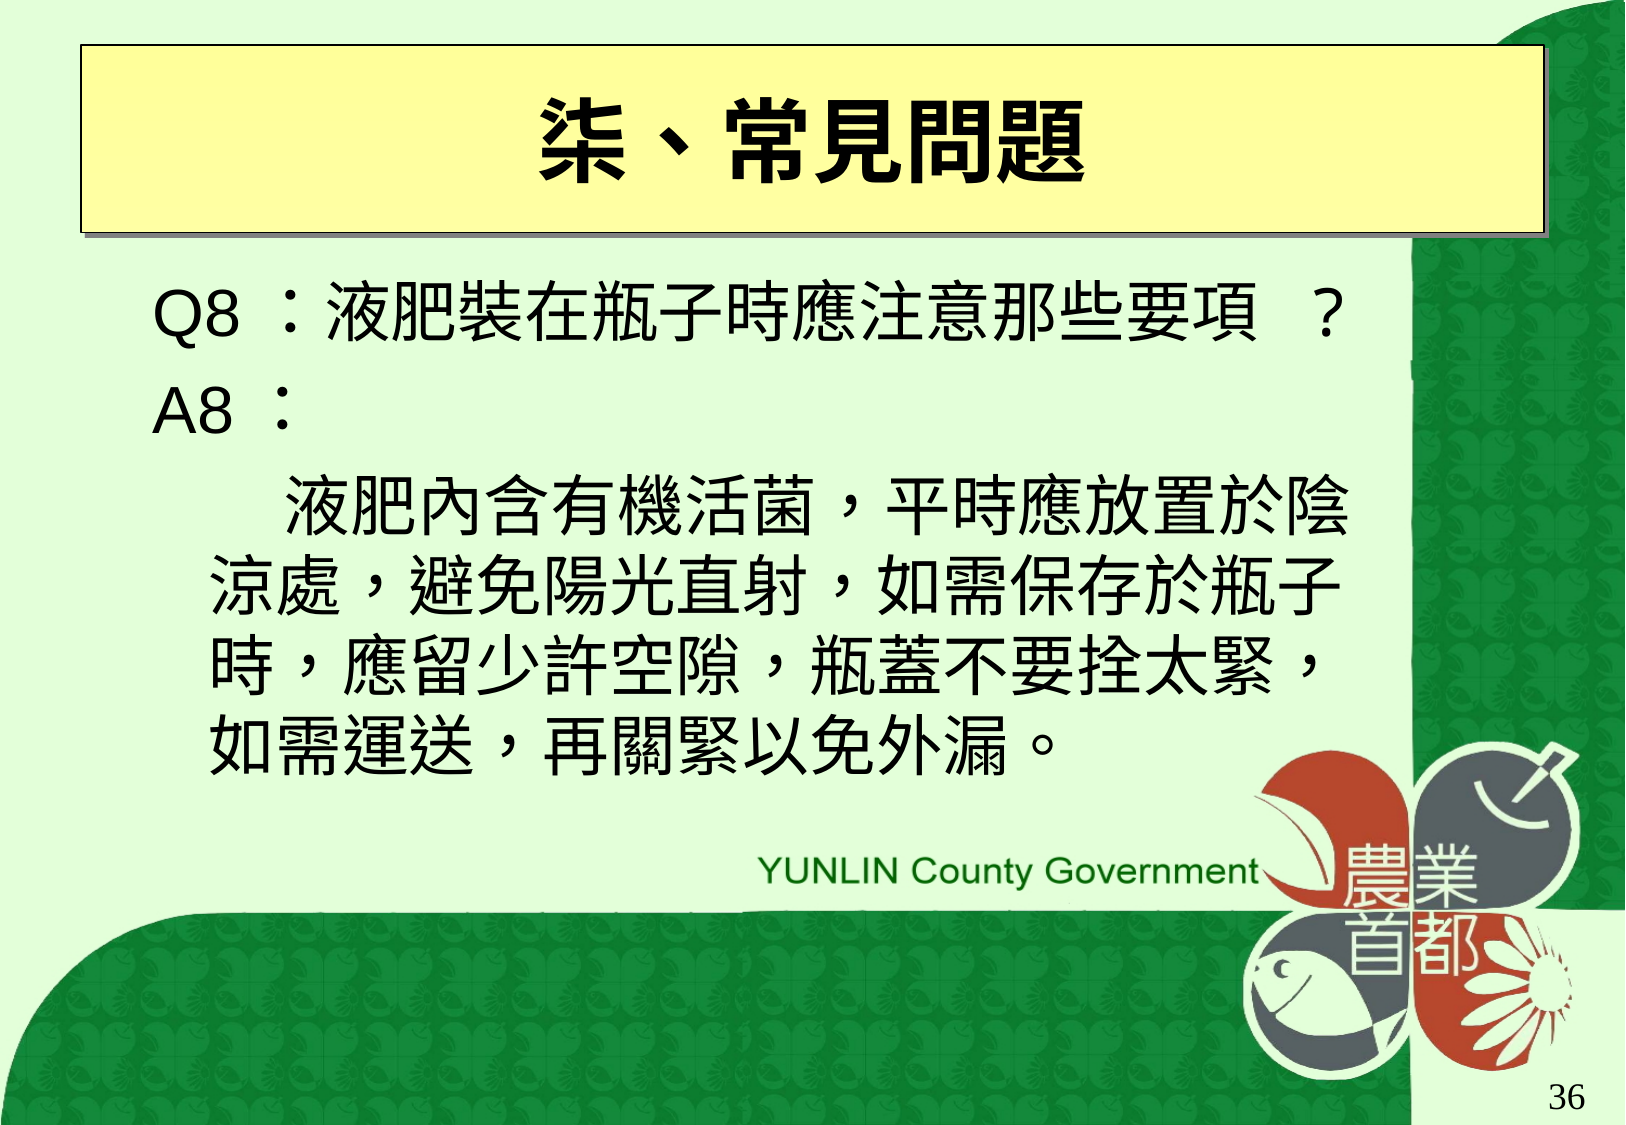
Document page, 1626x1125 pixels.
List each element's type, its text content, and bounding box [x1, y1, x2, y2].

text_box 36 [1533, 1064, 1625, 1125]
title 柒、常見問題 [81, 45, 1544, 233]
list Q8：液肥裝在瓶子時應注意那些要項 ? A8： 液肥內含有機活菌，平時應放置於陰涼處，避免陽光直射，如需保存於瓶子時，應留少許空隙，瓶蓋不要拴太緊，如需運送，再關緊以免外漏。 [81, 262, 1415, 1005]
